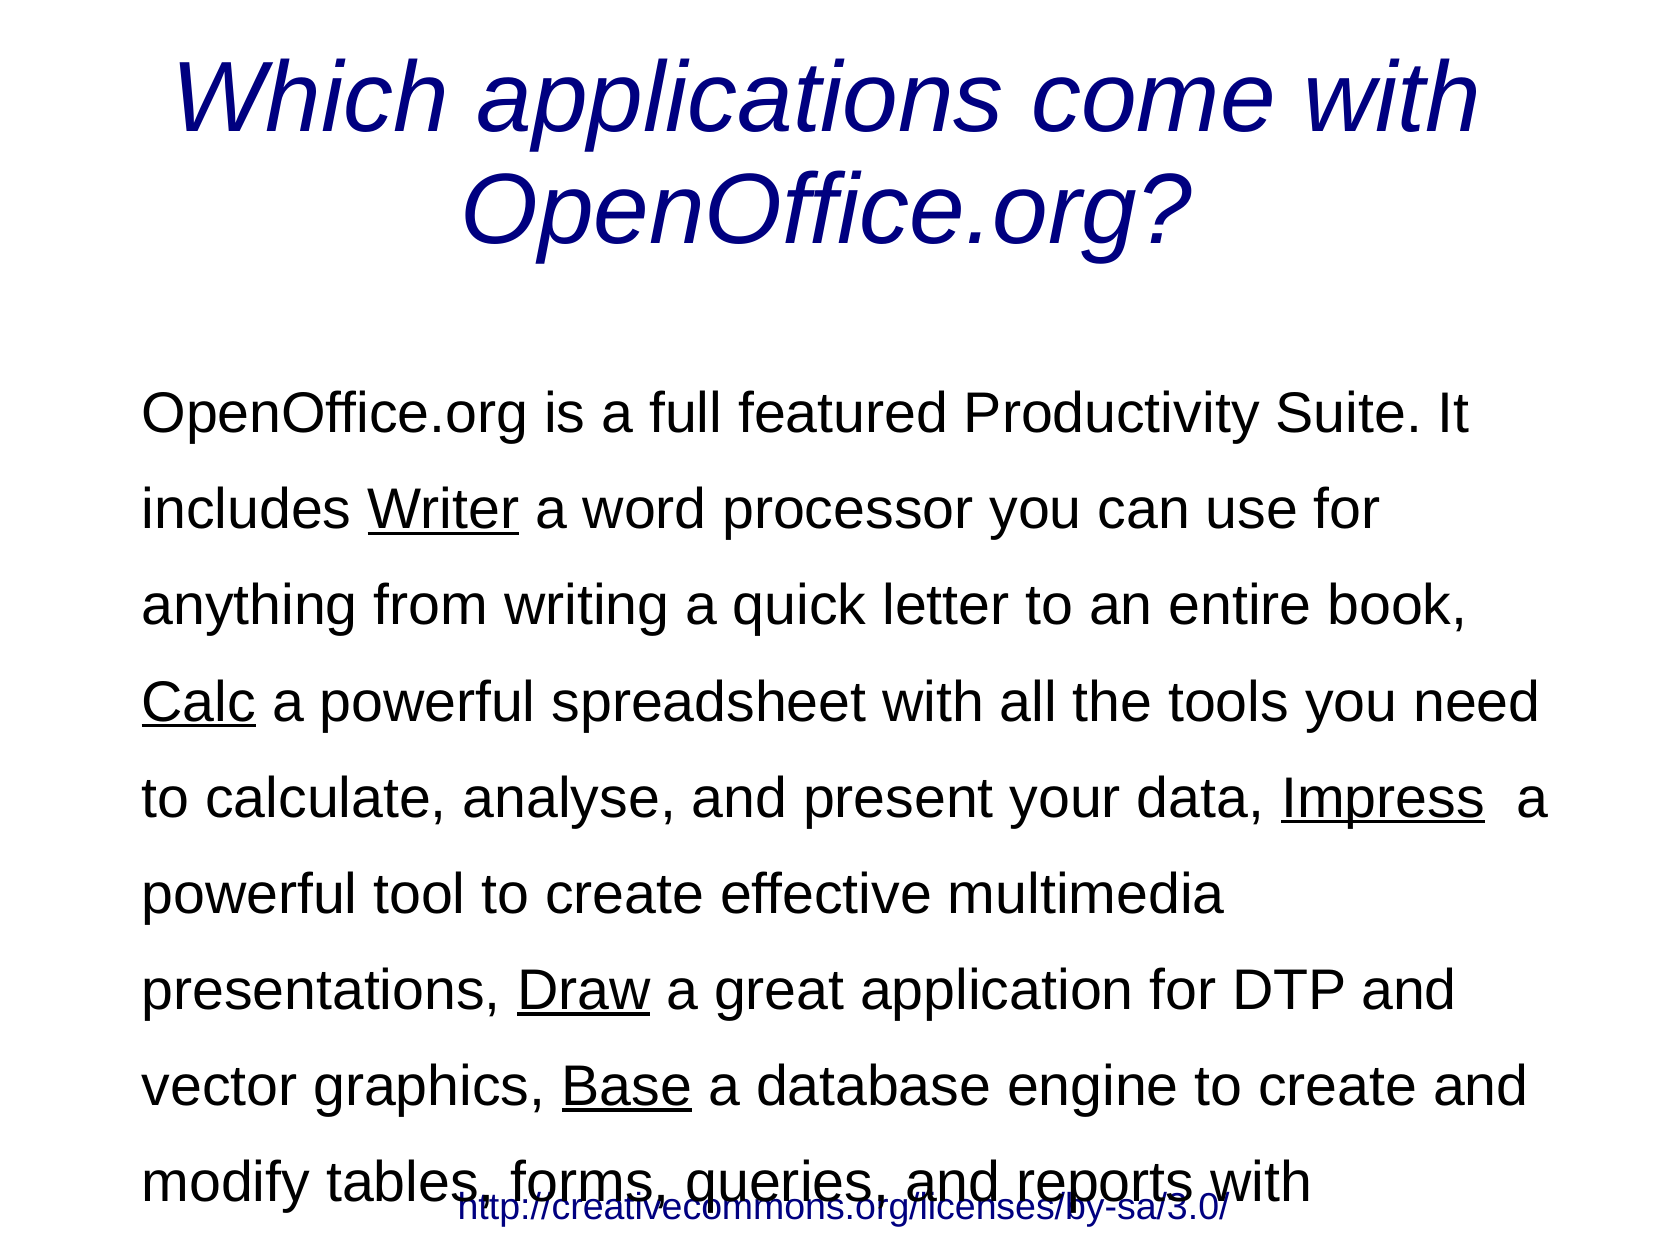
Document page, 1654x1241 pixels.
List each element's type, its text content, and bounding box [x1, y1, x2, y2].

list OpenOffice.org is a full featured Productivity Suite. It includes Writer a word processor you can use for anything from writing a quick letter to an entire book, Calc a powerful spreadsheet with all the tools you need to calculate, analyse, and present your data, Impress a powerful tool to create effective multimedia presentations, Draw a great application for DTP and vector graphics, Base a database engine to create and modify tables, forms, queries, and reports with OpenOffice.org and Math to let you create mathematical equations with a graphic user interface. [141, 349, 1571, 1241]
title Which applications come with OpenOffice.org? [82, 41, 1571, 265]
